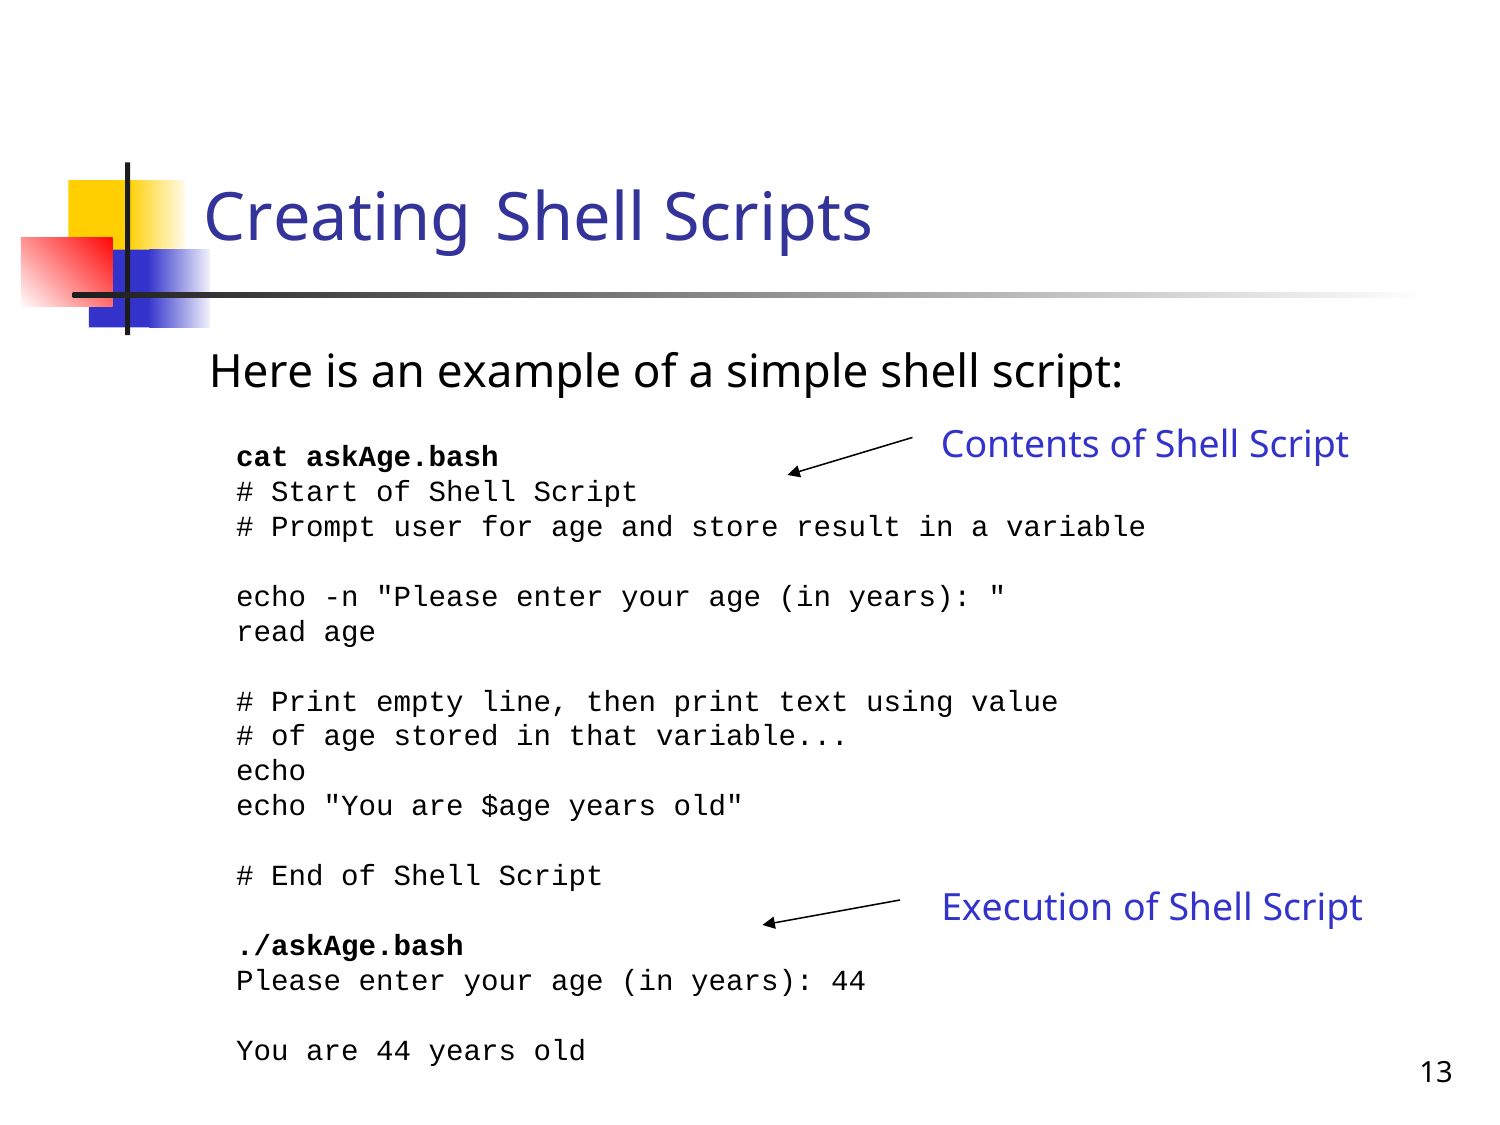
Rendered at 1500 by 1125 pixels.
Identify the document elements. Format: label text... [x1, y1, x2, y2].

list Here is an example of a simple shell script: [193, 331, 1469, 1007]
text_box Contents of Shell Script [925, 412, 1365, 473]
title Creating Shell Scripts [188, 35, 1468, 276]
text_box cat askAge.bash # Start of Shell Script # Prompt user for age and store result in a variable echo -n "Please enter your age (in years): " read age # Print empty line, then print text using value # of age stored in that variable... echo echo "You are $age years old" # End of Shell Script ./askAge.bash Please enter your age (in years): 44 You are 44 years old [221, 429, 1161, 1125]
text_box Execution of Shell Script [926, 874, 1379, 936]
